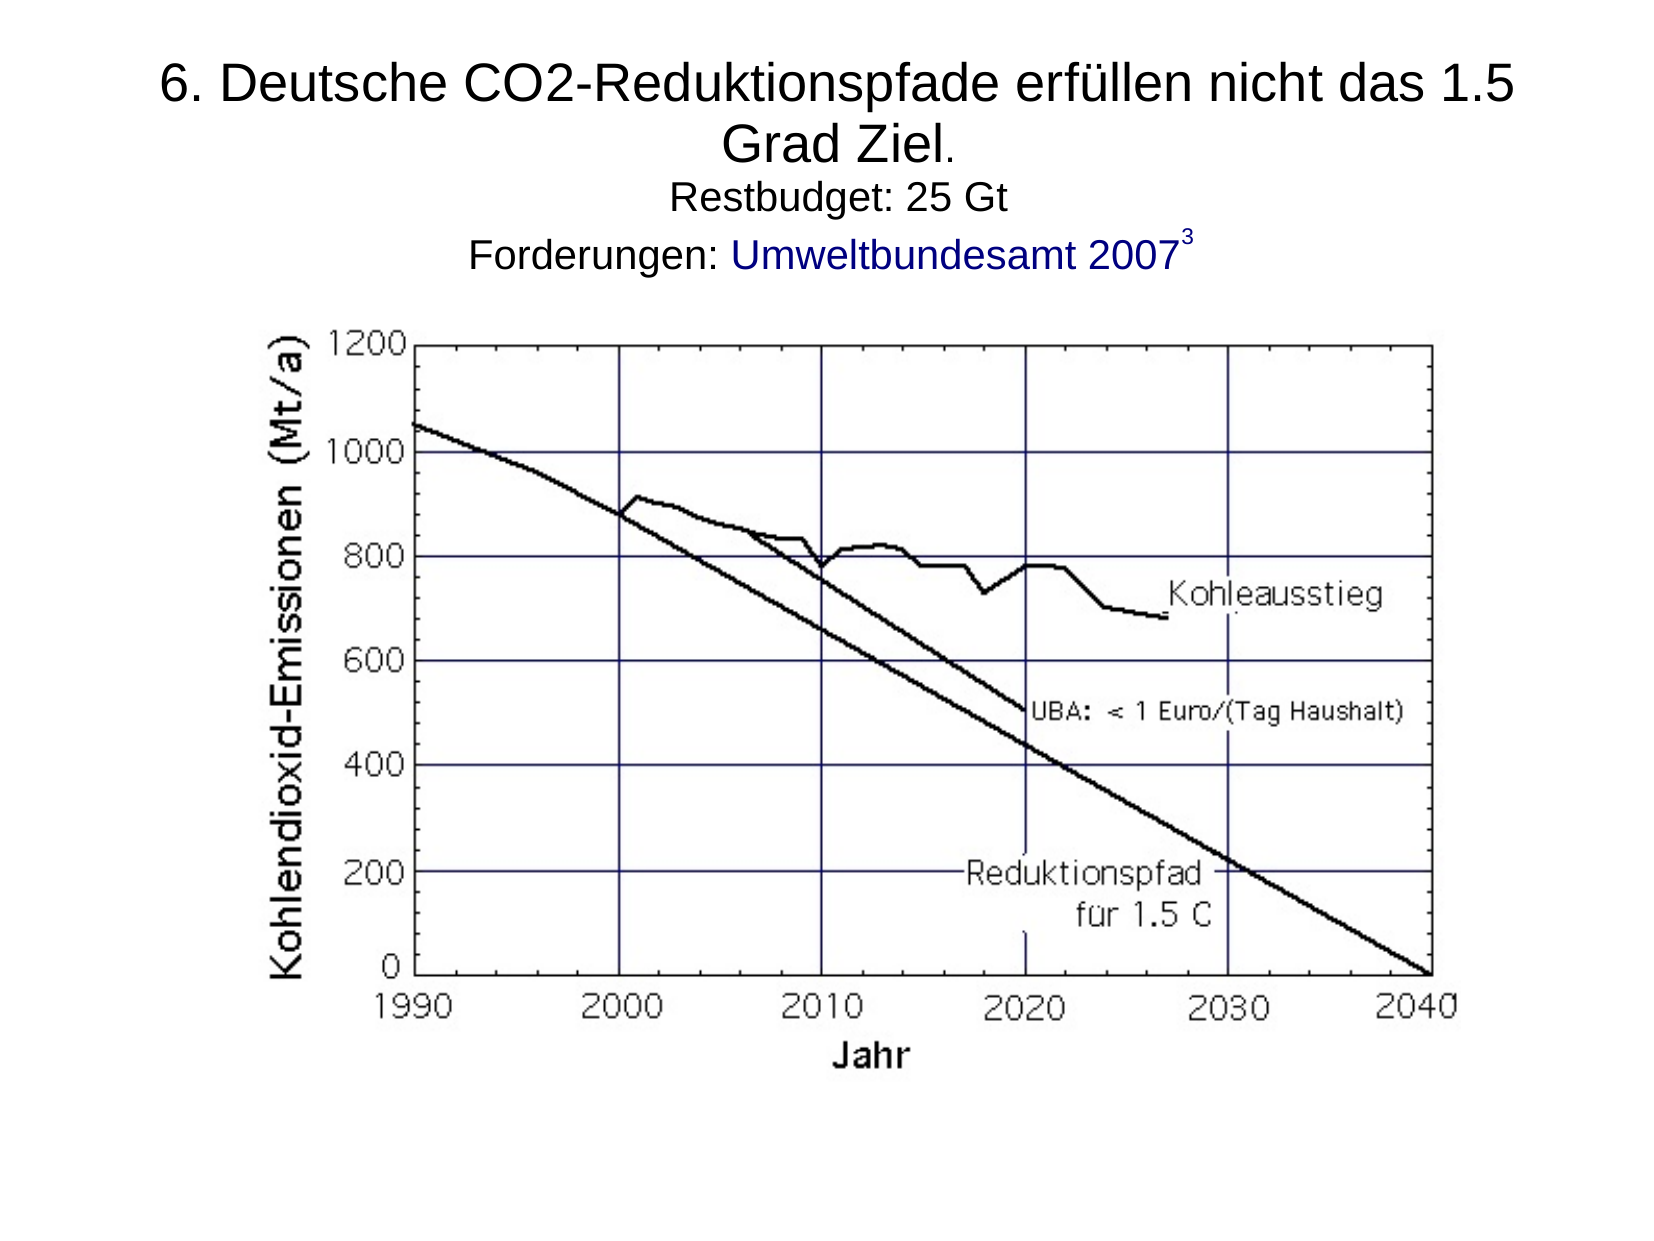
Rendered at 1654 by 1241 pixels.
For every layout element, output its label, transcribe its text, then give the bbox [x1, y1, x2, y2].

title 6. Deutsche CO2-Reduktionspfade erfüllen nicht das 1.5 Grad Ziel. Restbudget: 25 Gt Forderungen: Umweltbundesamt 20073 [94, 52, 1583, 281]
picture [210, 314, 1461, 1148]
